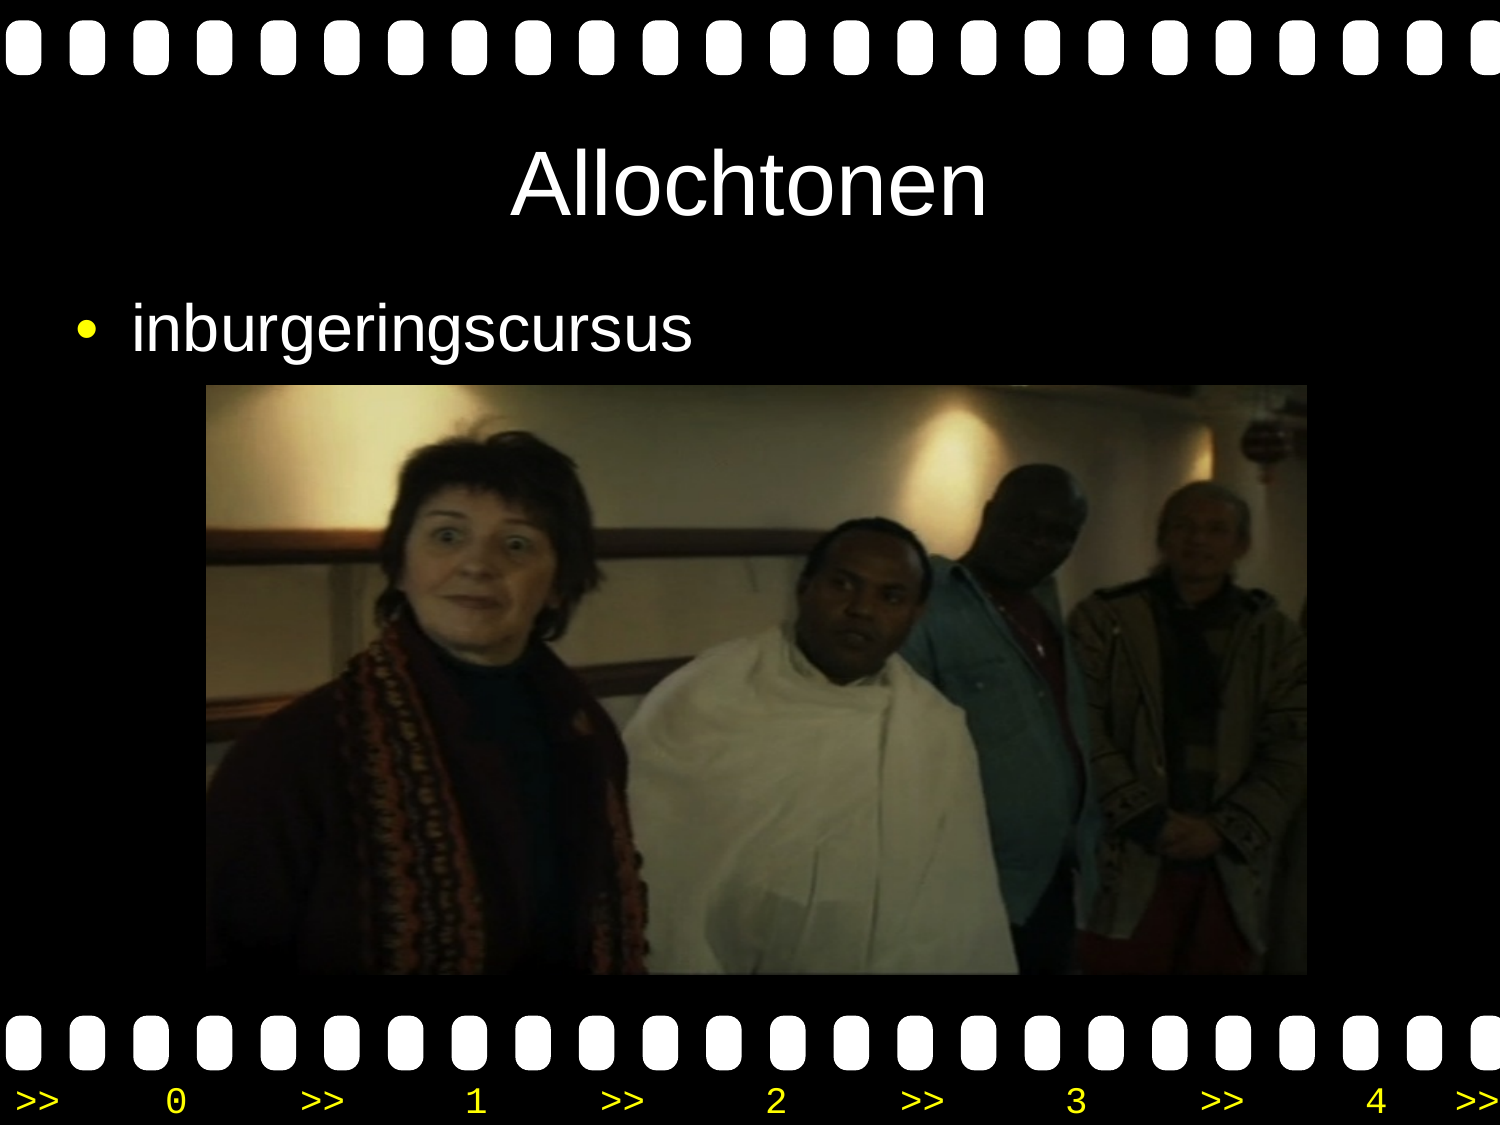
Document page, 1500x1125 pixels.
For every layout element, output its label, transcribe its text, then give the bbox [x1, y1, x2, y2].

title Allochtonen [75, 97, 1426, 271]
list inburgeringscursus [75, 290, 1426, 1019]
picture [206, 385, 1307, 975]
